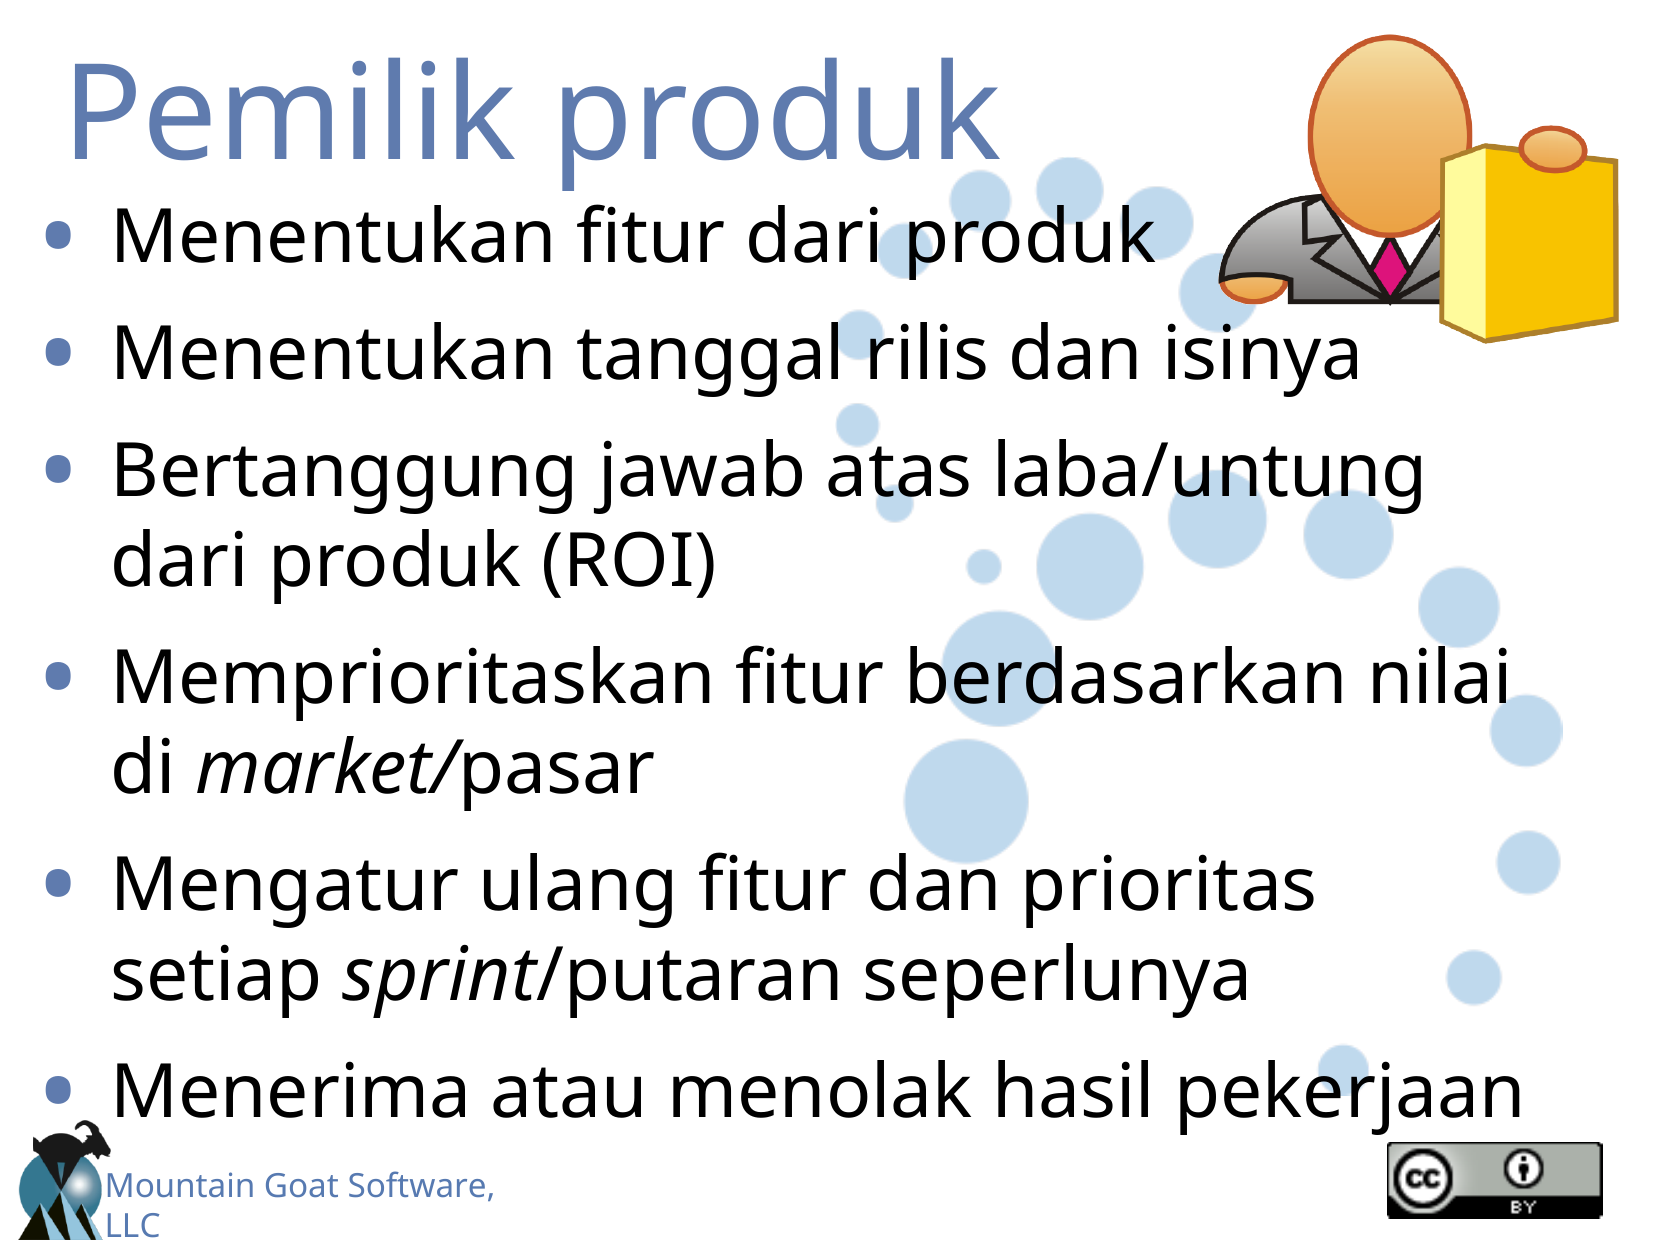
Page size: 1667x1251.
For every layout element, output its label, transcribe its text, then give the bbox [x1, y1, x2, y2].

picture [1218, 34, 1619, 1096]
title Pemilik produk [56, 18, 1609, 187]
picture [1548, 1142, 1603, 1219]
list Menentukan fitur dari produk Menentukan tanggal rilis dan isinya Bertanggung jawab atas laba/untung dari produk (ROI) Memprioritaskan fitur berdasarkan nilai di market/pasar Mengatur ulang fitur dan prioritas setiap sprint/putaran seperlunya Menerima atau menolak hasil pekerjaan [0, 187, 1548, 1251]
